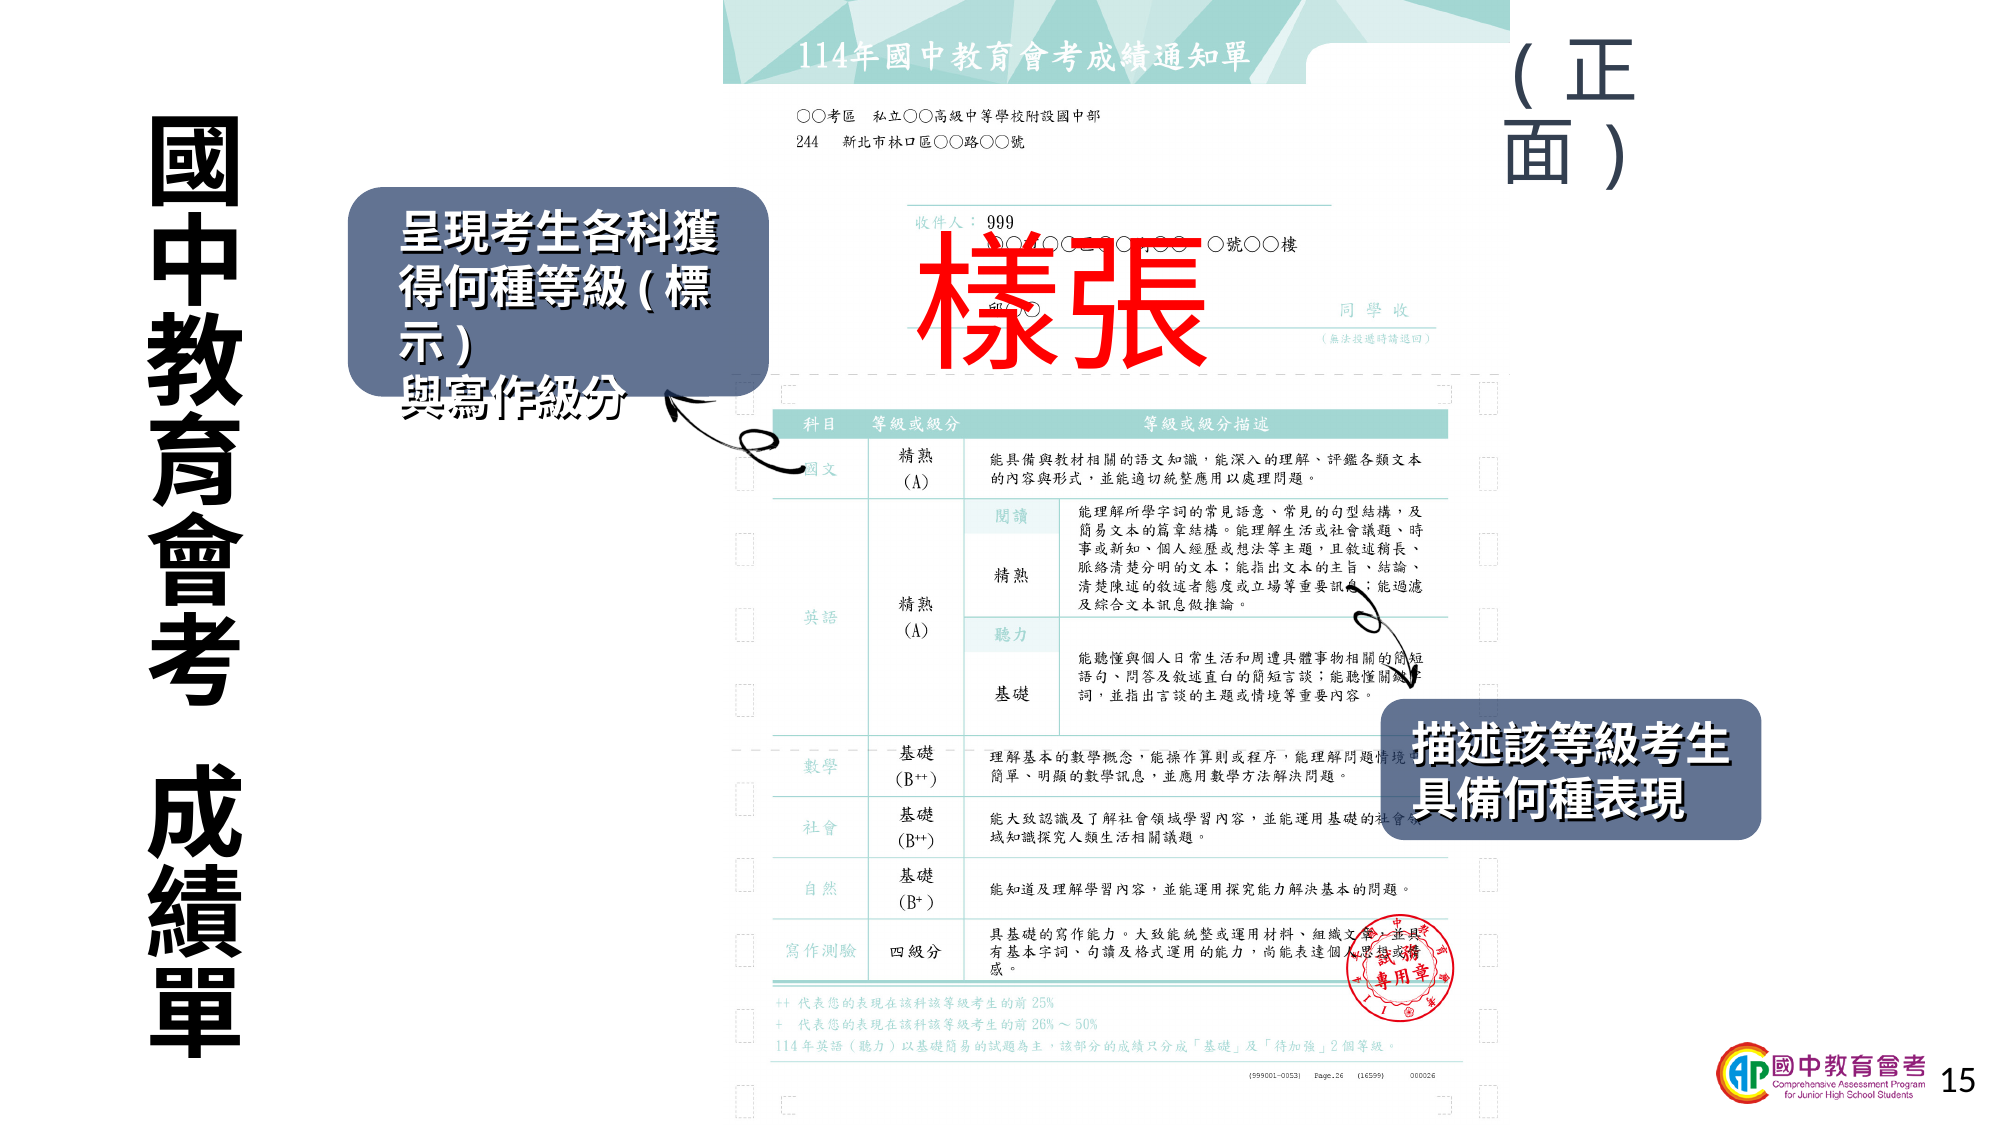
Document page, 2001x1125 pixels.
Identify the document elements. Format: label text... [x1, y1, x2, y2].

text_box 呈現考生各科獲 得何種等級(標示) 與寫作級分 [347, 187, 769, 397]
text_box 樣張 [897, 199, 1241, 397]
picture [659, 0, 1510, 1125]
text_box 15 [1923, 1047, 2000, 1108]
text_box (正面) [1485, 25, 1751, 128]
text_box 描述該等級考生 具備何種表現 [1380, 698, 1762, 841]
title 國中教育會考 成績單 [64, 90, 246, 1079]
